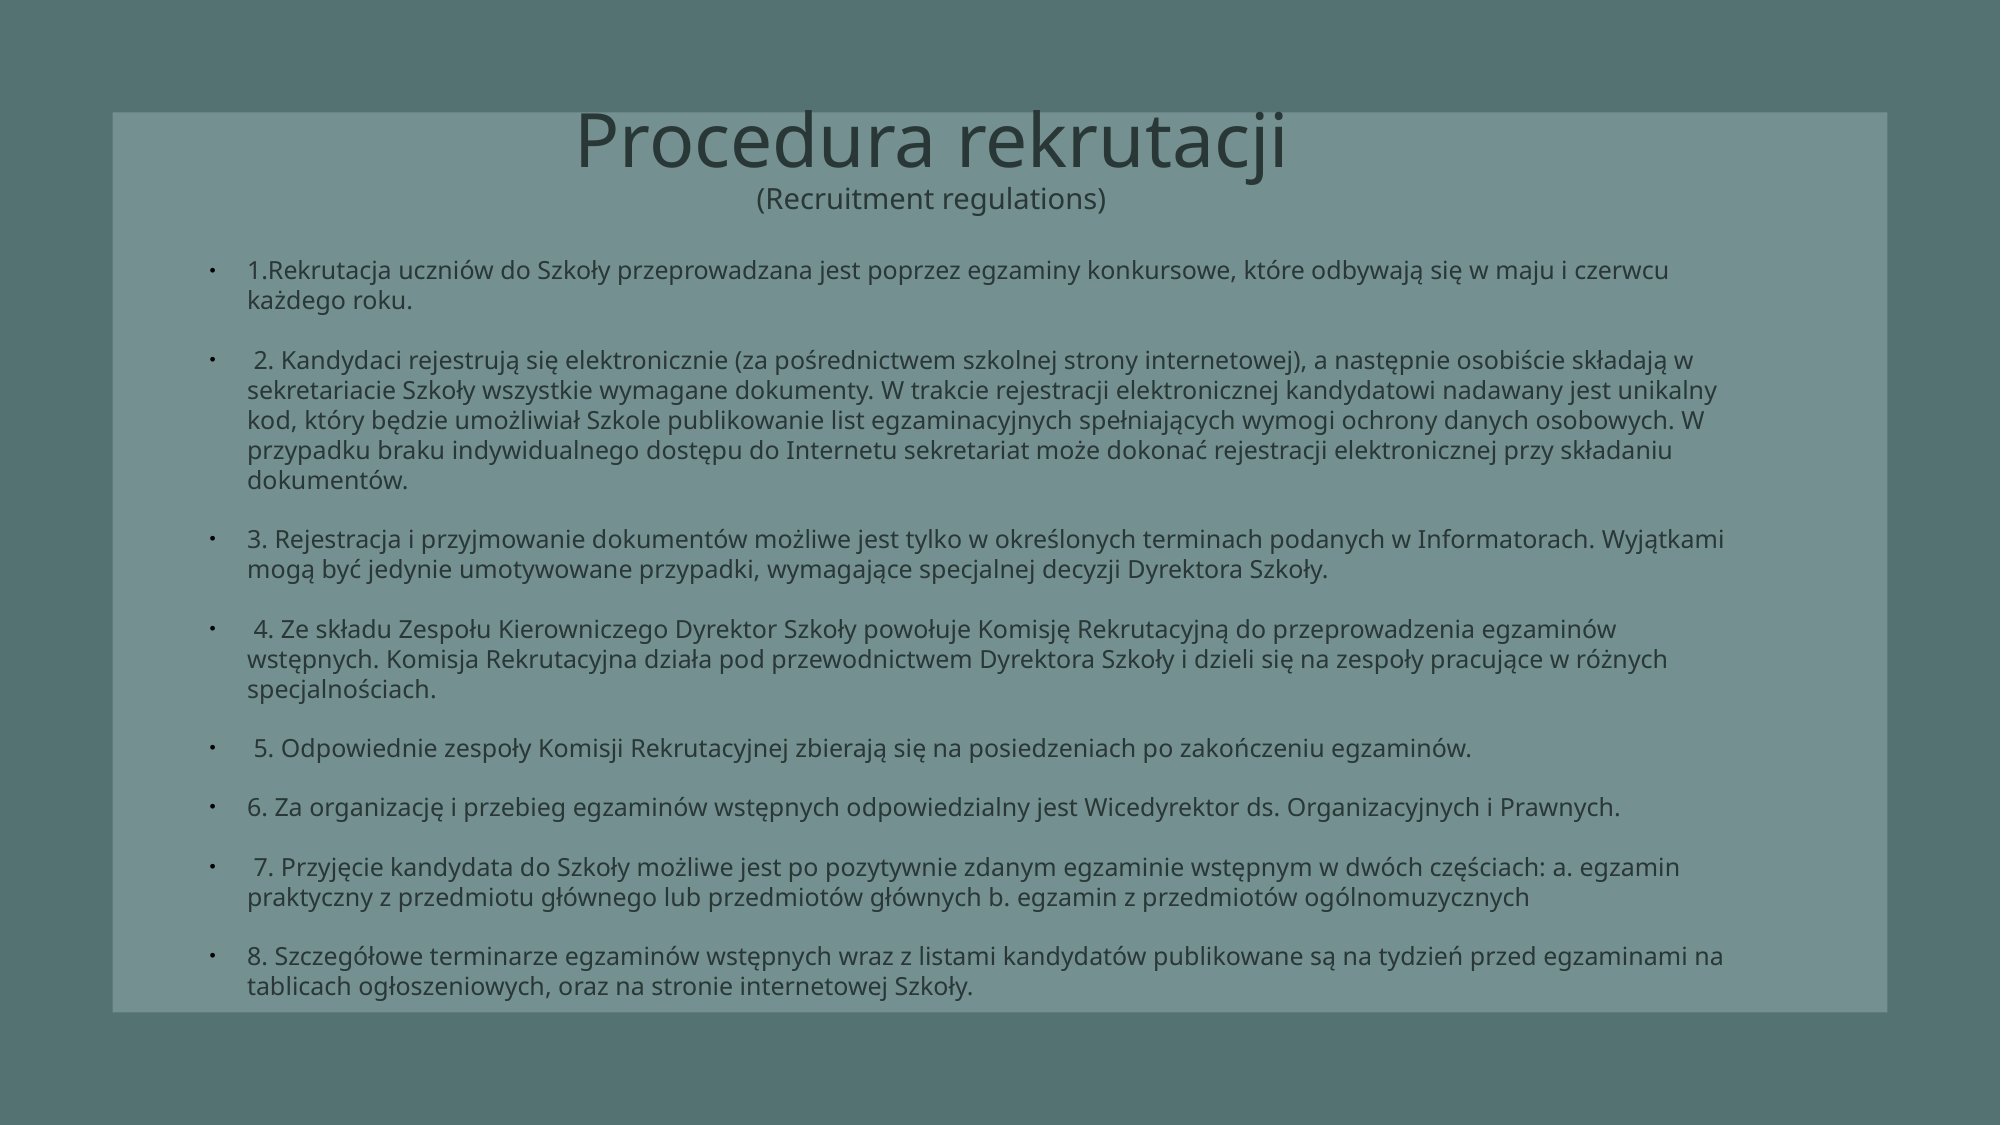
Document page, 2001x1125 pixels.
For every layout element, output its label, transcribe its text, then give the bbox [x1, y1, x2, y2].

list 1.Rekrutacja uczniów do Szkoły przeprowadzana jest poprzez egzaminy konkursowe, które odbywają się w maju i czerwcu każdego roku. 2. Kandydaci rejestrują się elektronicznie (za pośrednictwem szkolnej strony internetowej), a następnie osobiście składają w sekretariacie Szkoły wszystkie wymagane dokumenty. W trakcie rejestracji elektronicznej kandydatowi nadawany jest unikalny kod, który będzie umożliwiał Szkole publikowanie list egzaminacyjnych spełniających wymogi ochrony danych osobowych. W przypadku braku indywidualnego dostępu do Internetu sekretariat może dokonać rejestracji elektronicznej przy składaniu dokumentów. 3. Rejestracja i przyjmowanie dokumentów możliwe jest tylko w określonych terminach podanych w Informatorach. Wyjątkami mogą być jedynie umotywowane przypadki, wymagające specjalnej decyzji Dyrektora Szkoły. 4. Ze składu Zespołu Kierowniczego Dyrektor Szkoły powołuje Komisję Rekrutacyjną do przeprowadzenia egzaminów wstępnych. Komisja Rekrutacyjna działa pod przewodnictwem Dyrektora Szkoły i dzieli się na zespoły pracujące w różnych specjalnościach. 5. Odpowiednie zespoły Komisji Rekrutacyjnej zbierają się na posiedzeniach po zakończeniu egzaminów. 6. Za organizację i przebieg egzaminów wstępnych odpowiedzialny jest Wicedyrektor ds. Organizacyjnych i Prawnych. 7. Przyjęcie kandydata do Szkoły możliwe jest po pozytywnie zdanym egzaminie wstępnym w dwóch częściach: a. egzamin praktyczny z przedmiotu głównego lub przedmiotów głównych b. egzamin z przedmiotów ogólnomuzycznych 8. Szczegółowe terminarze egzaminów wstępnych wraz z listami kandydatów publikowane są na tydzień przed egzaminami na tablicach ogłoszeniowych, oraz na stronie internetowej Szkoły. [194, 247, 1751, 829]
title Procedura rekrutacji (Recruitment regulations) [153, 147, 1710, 314]
text_box [0, 0, 2000, 1125]
